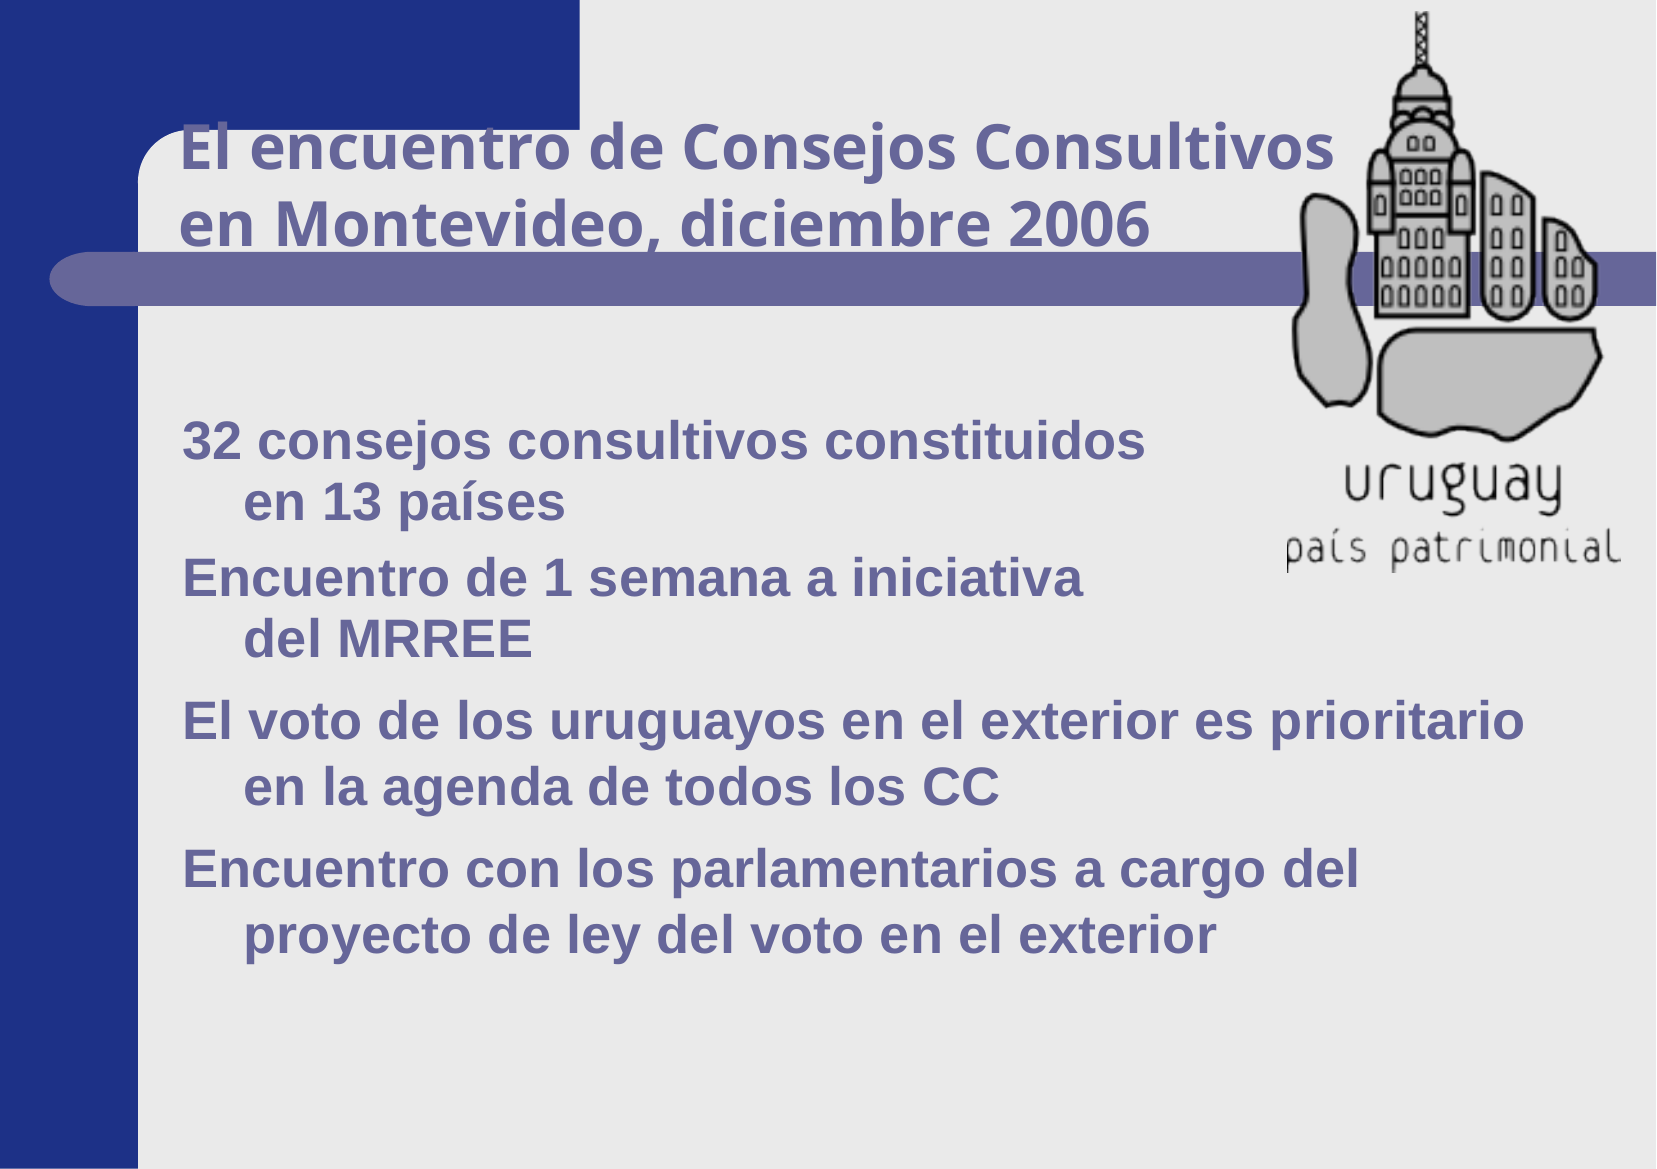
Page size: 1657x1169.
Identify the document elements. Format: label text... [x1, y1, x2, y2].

list 32 consejos consultivos constituidos en 13 países Encuentro de 1 semana a iniciativa del MRREE El voto de los uruguayos en el exterior es prioritario en la agenda de todos los CC Encuentro con los parlamentarios a cargo del proyecto de ley del voto en el exterior [165, 402, 1615, 1056]
title El encuentro de Consejos Consultivos en Montevideo, diciembre 2006 [162, 58, 1287, 270]
picture [1287, 11, 1621, 573]
